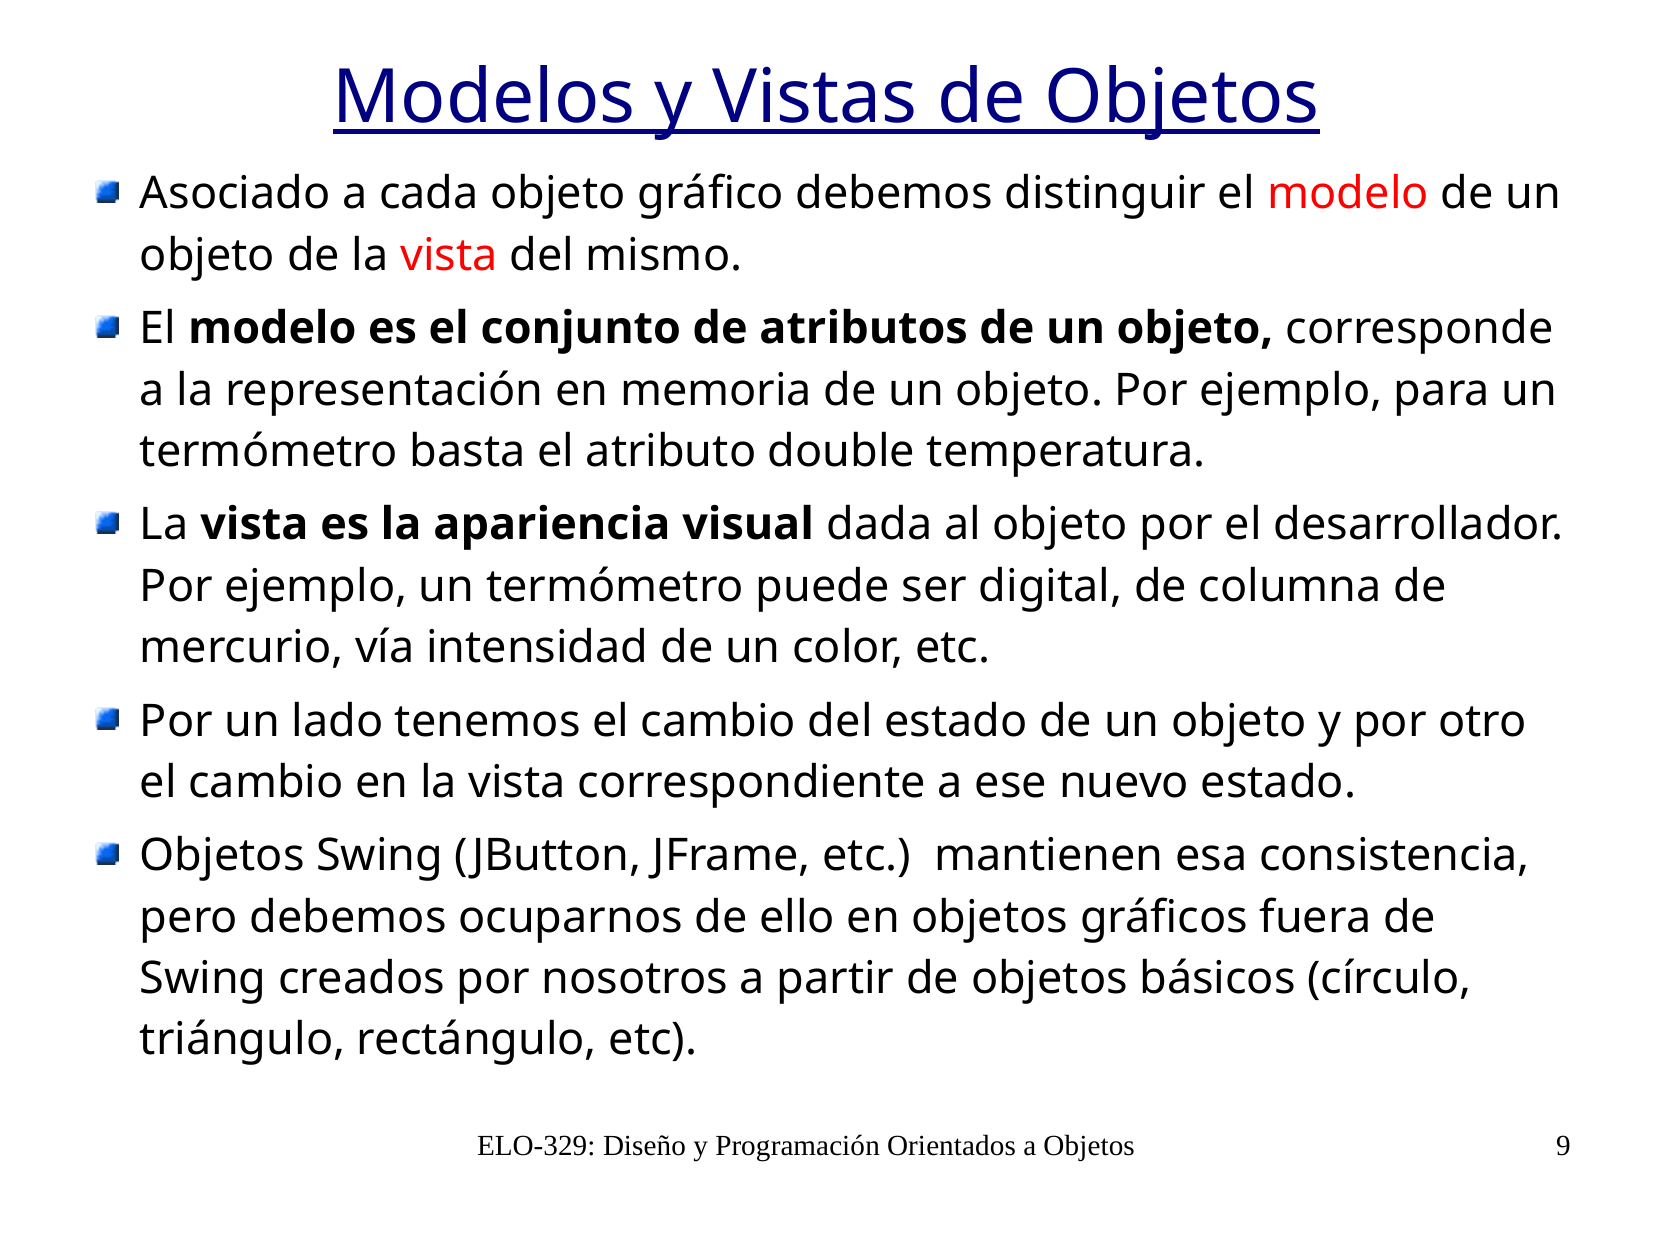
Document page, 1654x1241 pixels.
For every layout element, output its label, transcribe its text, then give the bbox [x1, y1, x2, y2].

list Asociado a cada objeto gráfico debemos distinguir el modelo de un objeto de la vista del mismo. El modelo es el conjunto de atributos de un objeto, corresponde a la representación en memoria de un objeto. Por ejemplo, para un termómetro basta el atributo double temperatura. La vista es la apariencia visual dada al objeto por el desarrollador. Por ejemplo, un termómetro puede ser digital, de columna de mercurio, vía intensidad de un color, etc. Por un lado tenemos el cambio del estado de un objeto y por otro el cambio en la vista correspondiente a ese nuevo estado. Objetos Swing (JButton, JFrame, etc.) mantienen esa consistencia, pero debemos ocuparnos de ello en objetos gráficos fuera de Swing creados por nosotros a partir de objetos básicos (círculo, triángulo, rectángulo, etc). [81, 160, 1570, 1124]
title Modelos y Vistas de Objetos [82, 43, 1571, 145]
